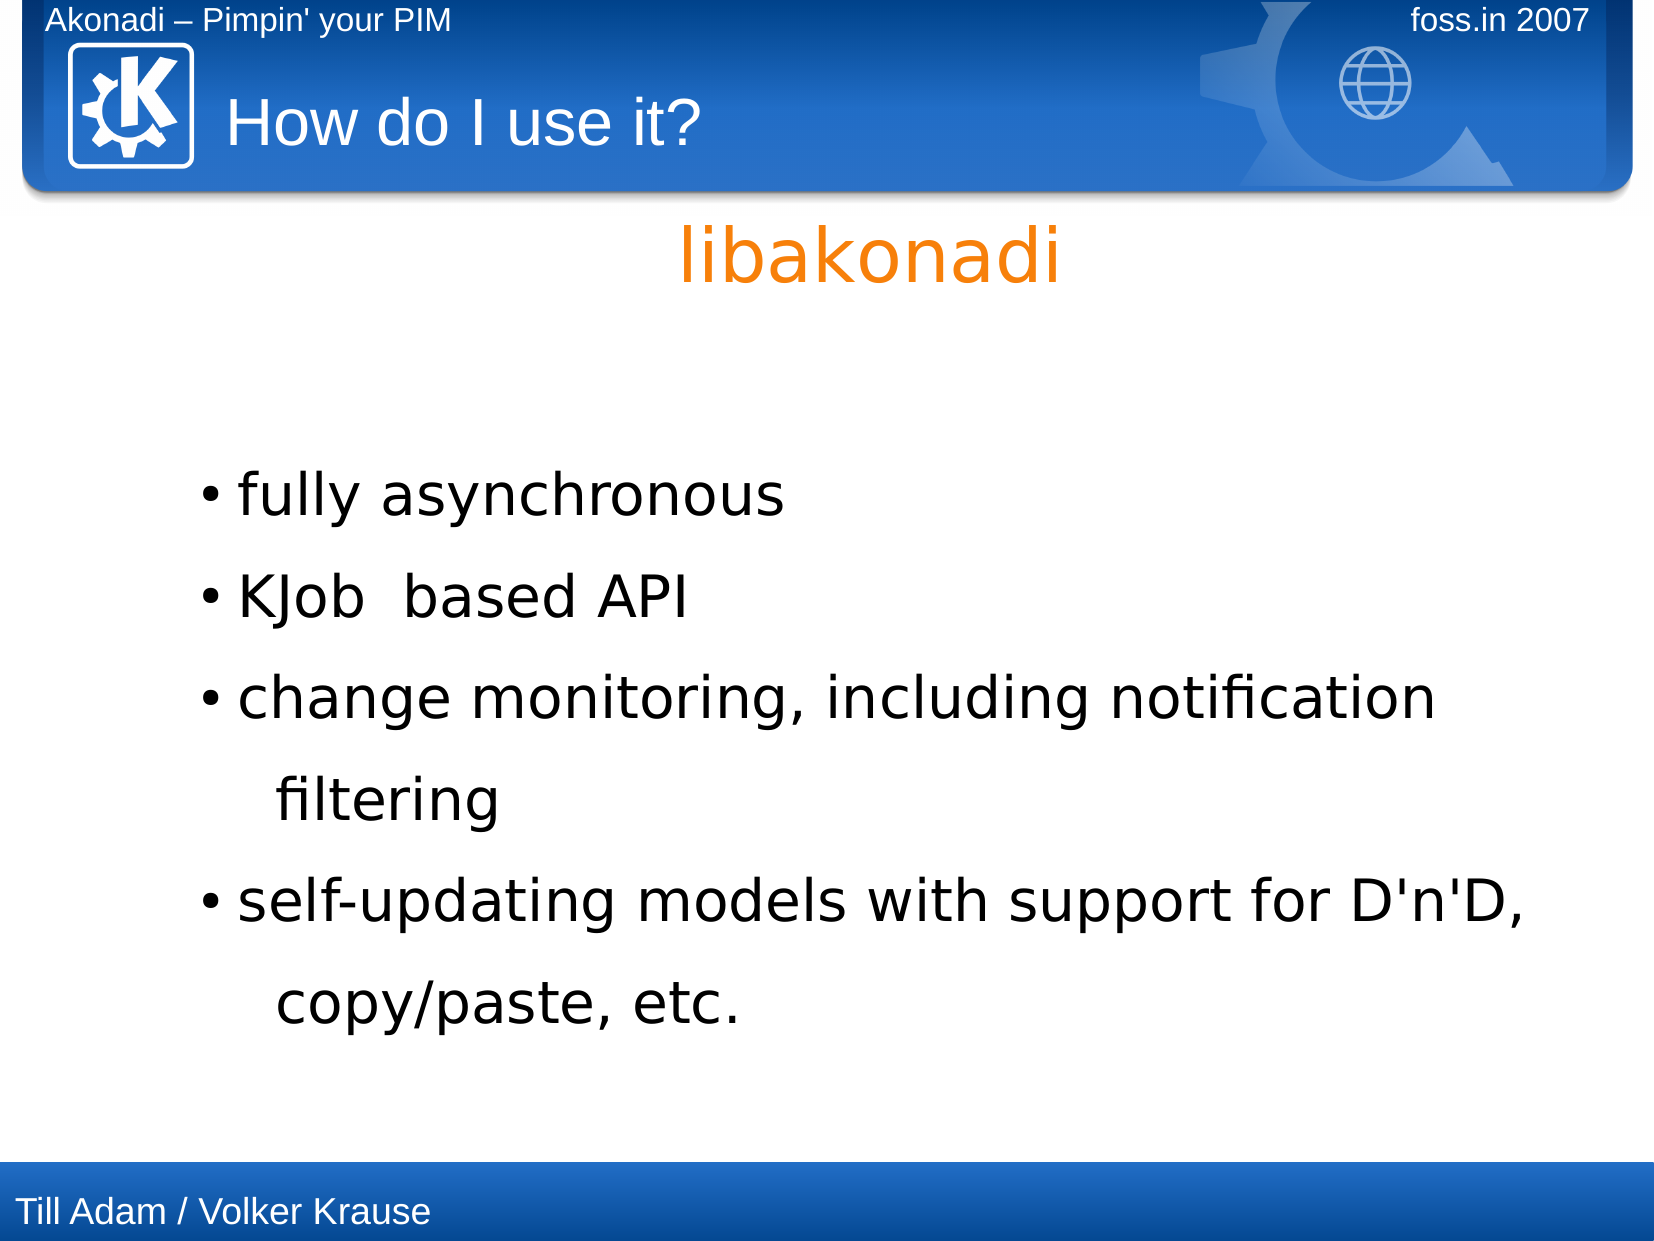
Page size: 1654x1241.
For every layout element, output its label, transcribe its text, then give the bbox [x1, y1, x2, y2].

text_box fully asynchronous KJob based API change monitoring, including notification filtering self-updating models with support for D'n'D, copy/paste, etc. [95, 420, 1559, 1014]
title How do I use it? [225, 49, 1571, 188]
list libakonadi [82, 225, 1571, 1109]
